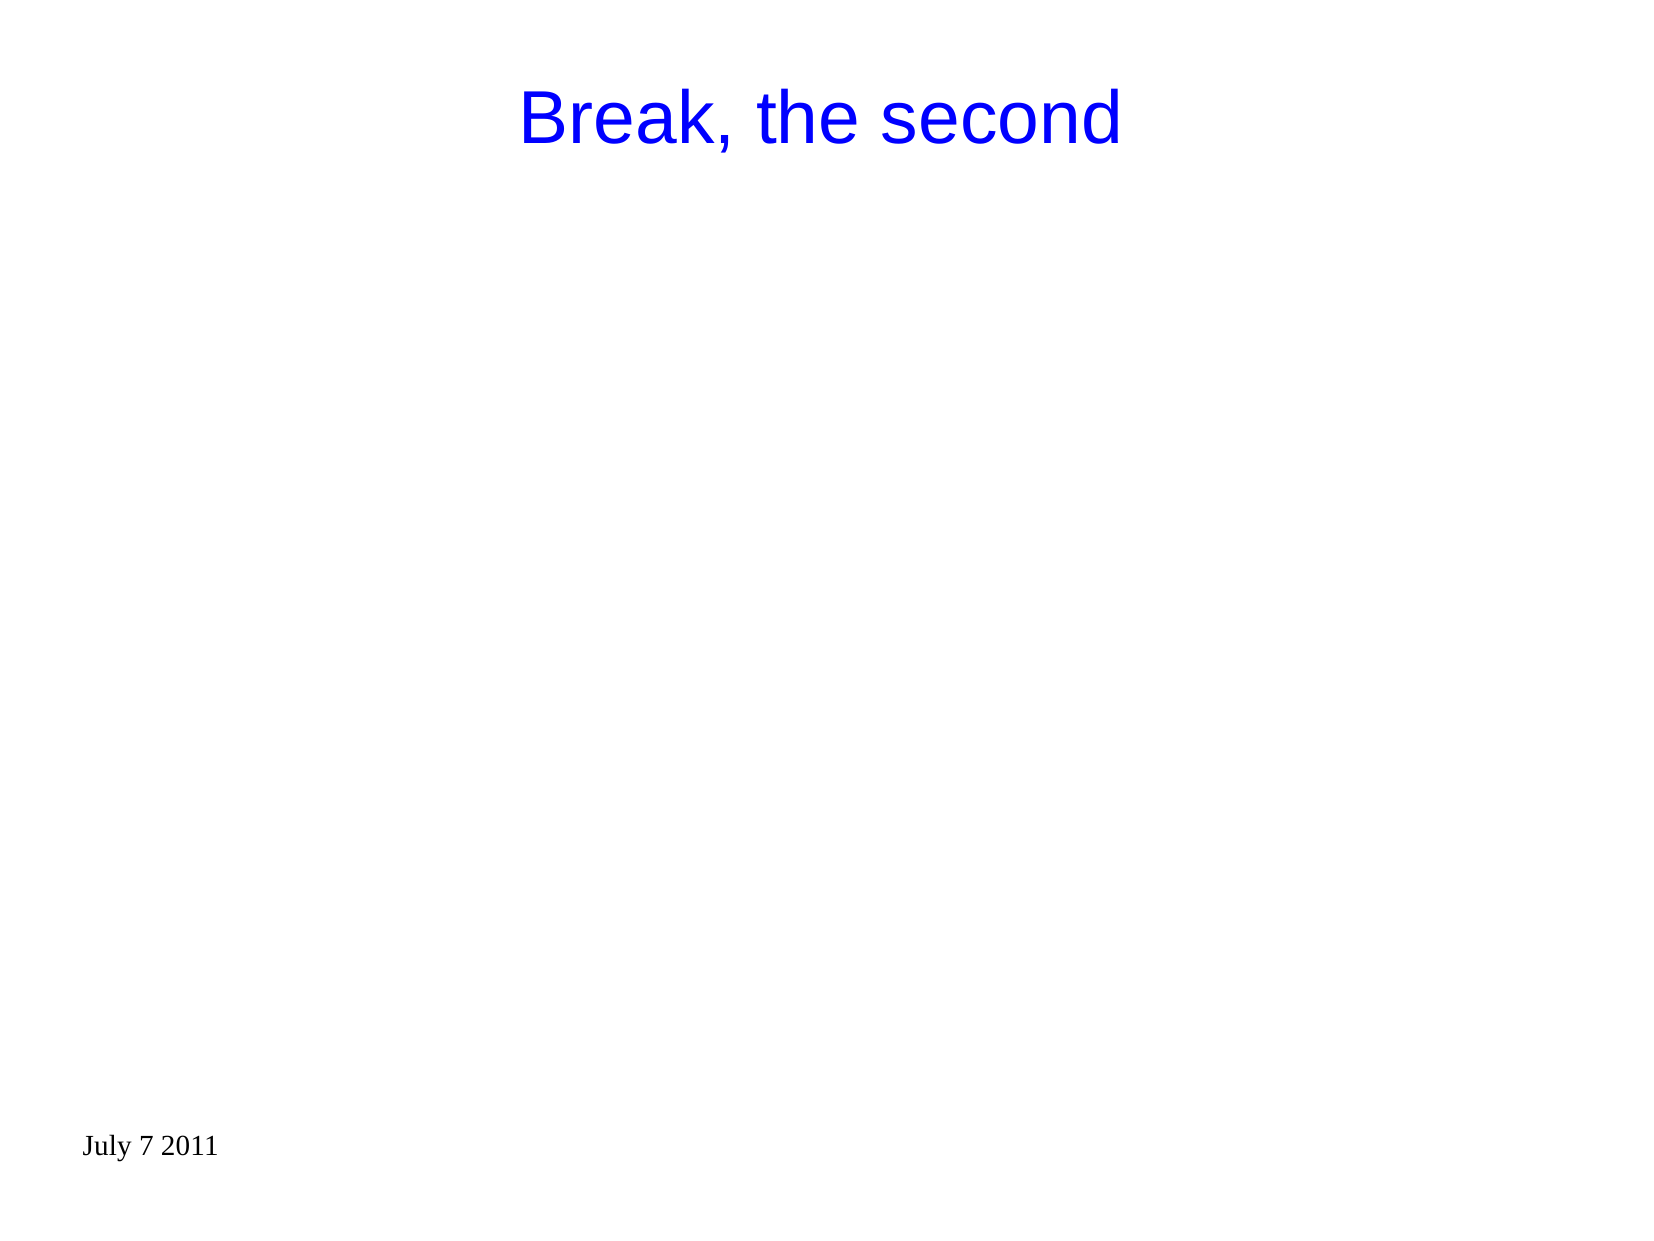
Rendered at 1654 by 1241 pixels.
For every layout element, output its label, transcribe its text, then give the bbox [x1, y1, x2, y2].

title Break, the second [76, 58, 1565, 178]
